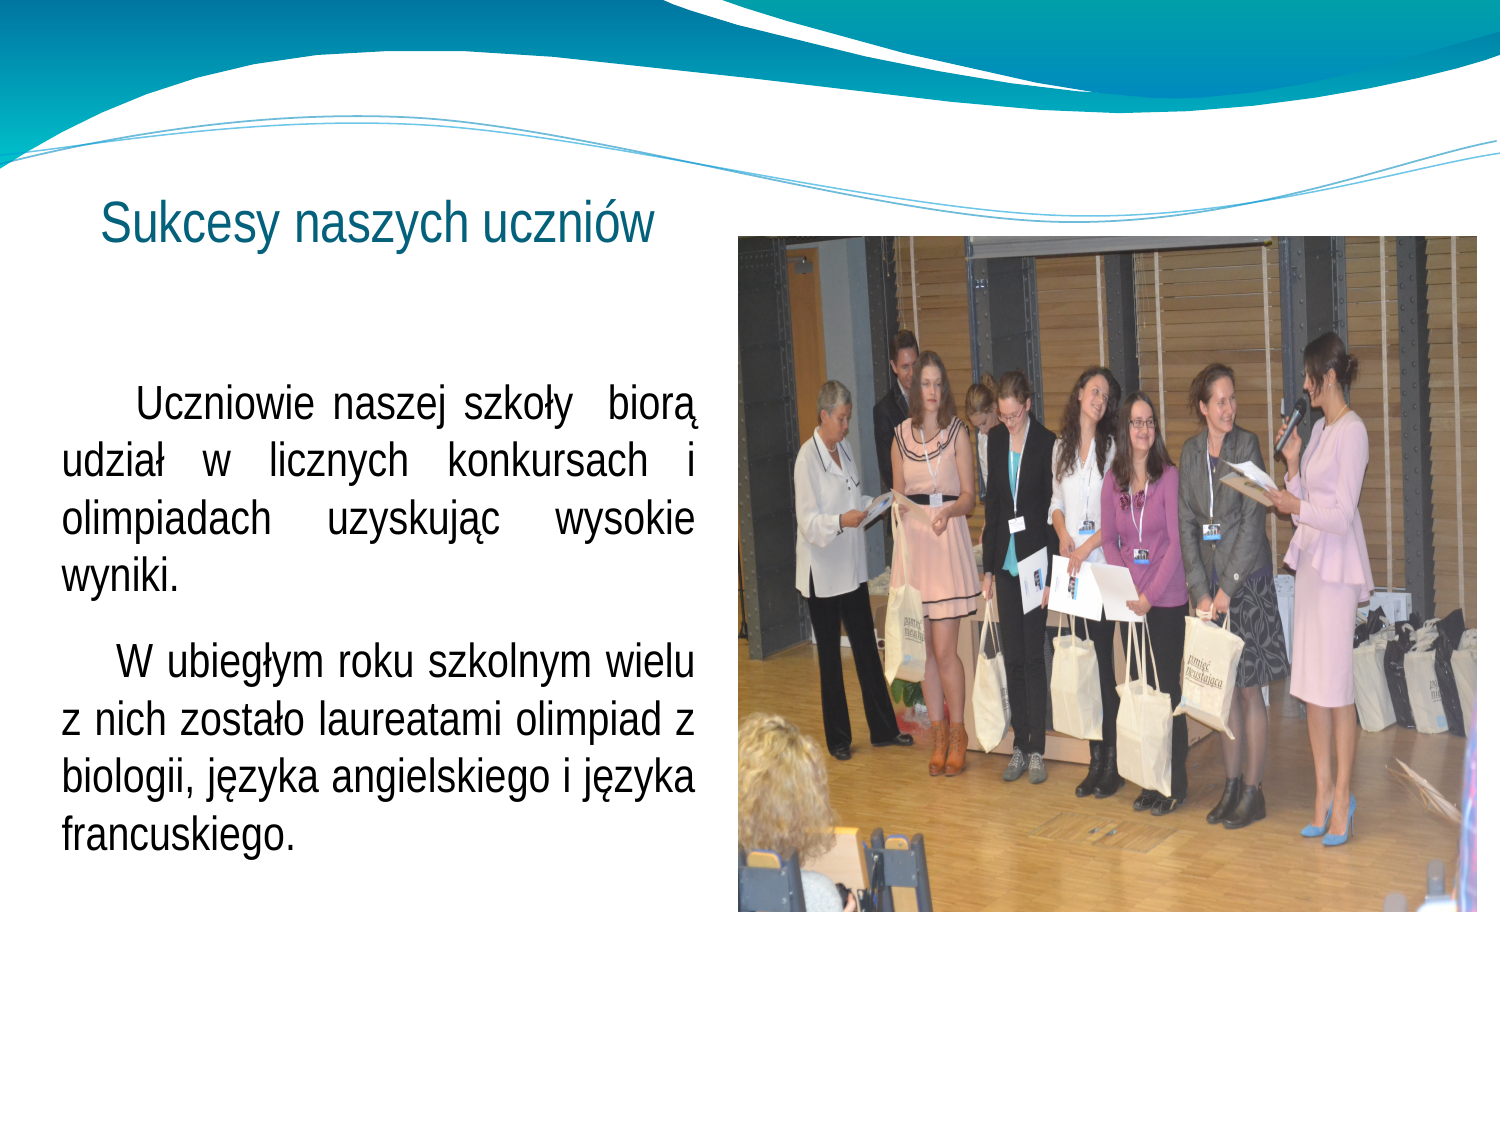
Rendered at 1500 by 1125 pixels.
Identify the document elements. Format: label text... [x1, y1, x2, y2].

picture [738, 236, 1477, 912]
title Sukcesy naszych uczniów [59, 177, 1409, 365]
list Uczniowie naszej szkoły biorą udział w licznych konkursach i olimpiadach uzyskując wysokie wyniki. W ubiegłym roku szkolnym wielu z nich zostało laureatami olimpiad z biologii, języka angielskiego i języka francuskiego. [46, 187, 712, 963]
